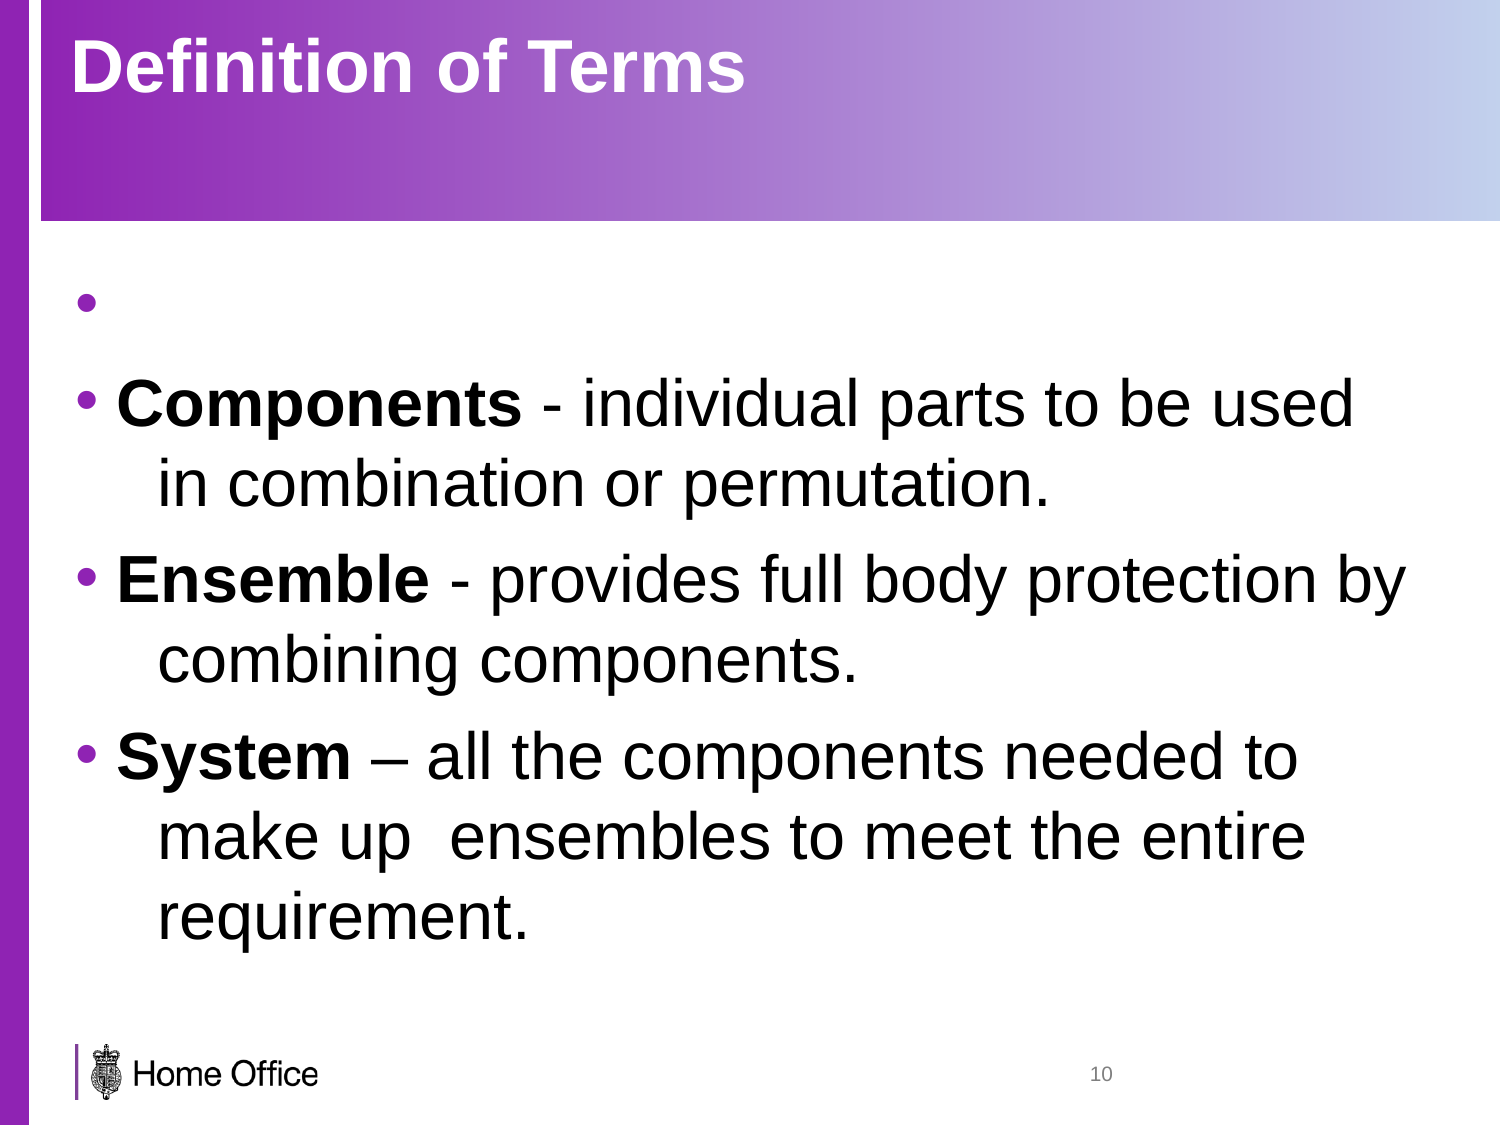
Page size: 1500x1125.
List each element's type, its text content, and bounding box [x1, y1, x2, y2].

text_box [1074, 1042, 1426, 1103]
title Definition of Terms [41, 0, 1500, 221]
list Components - individual parts to be used in combination or permutation. Ensemble - provides full body protection by combining components. System – all the components needed to make up ensembles to meet the entire requirement. [75, 262, 1426, 1005]
